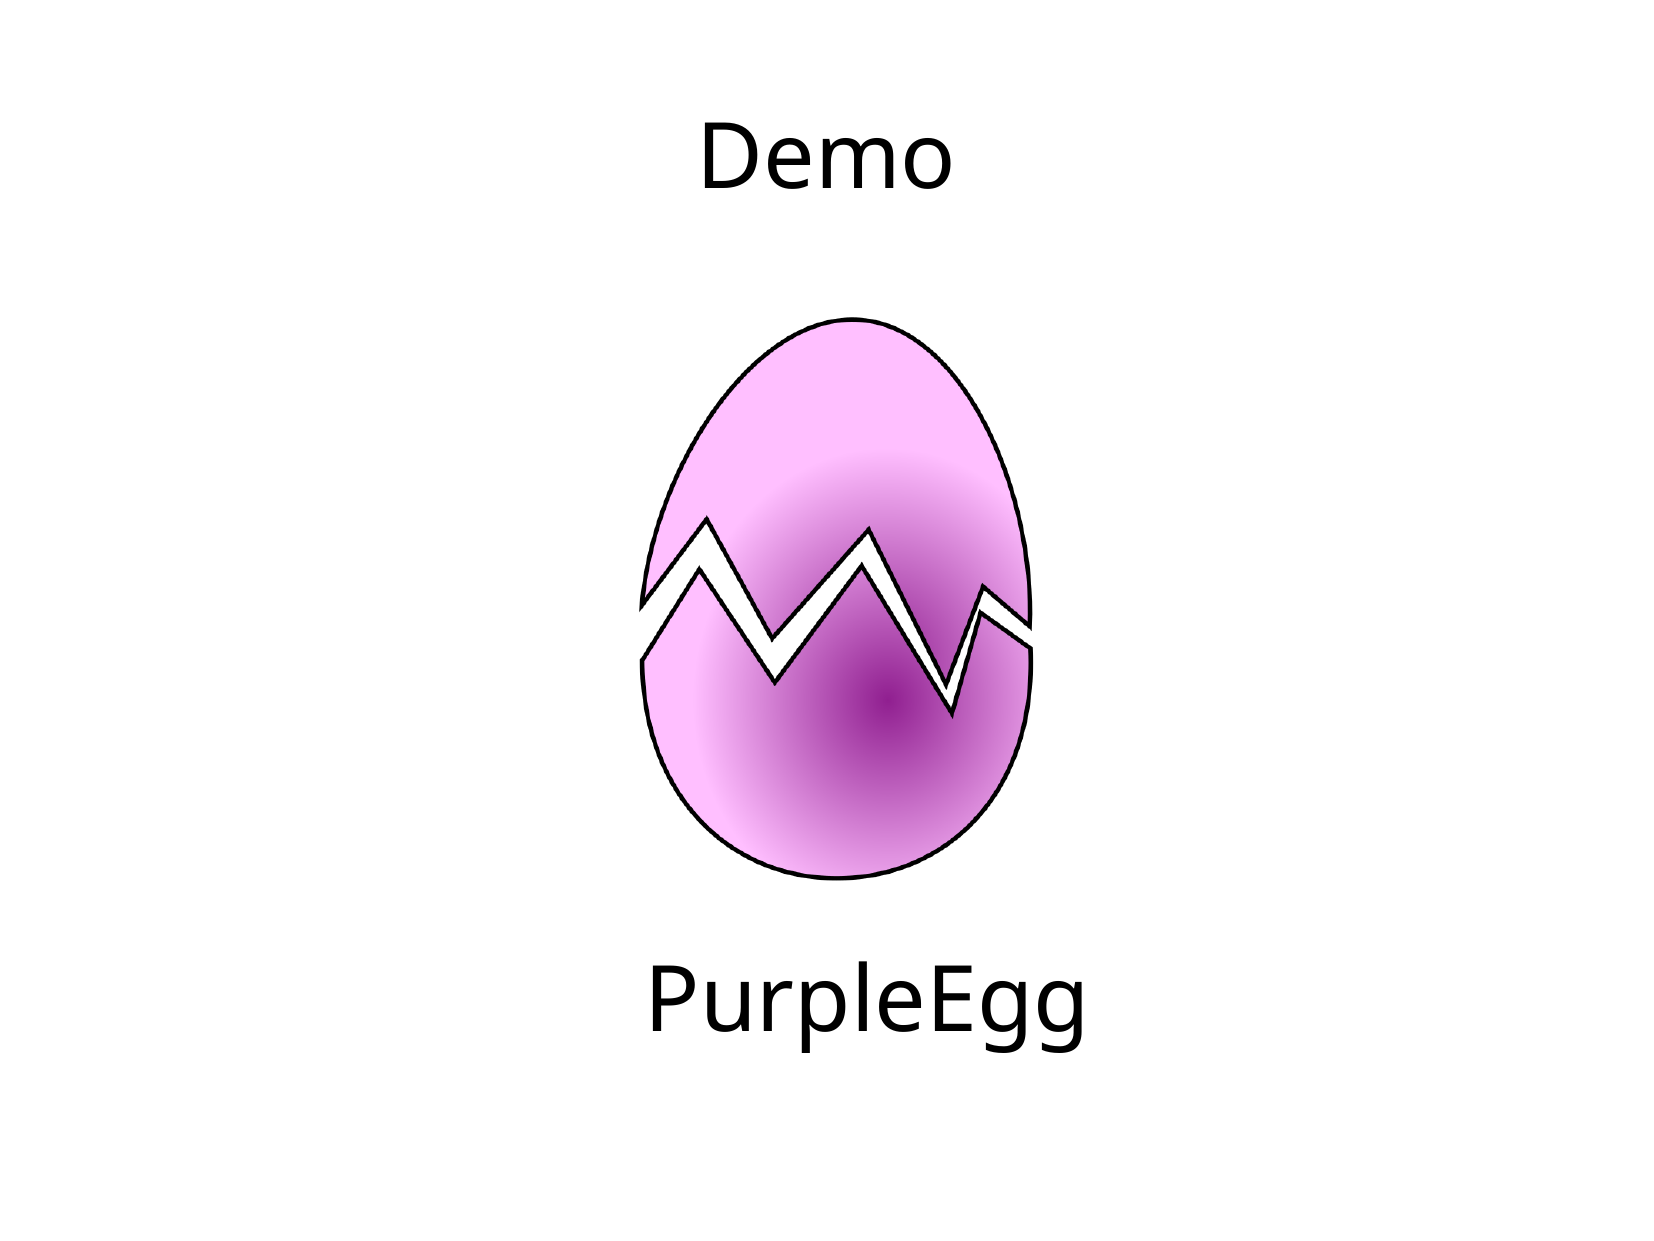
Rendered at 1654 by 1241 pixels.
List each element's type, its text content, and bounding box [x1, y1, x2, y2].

text_box PurpleEgg [630, 925, 1074, 1057]
title Demo [82, 49, 1571, 257]
picture [533, 299, 1124, 891]
